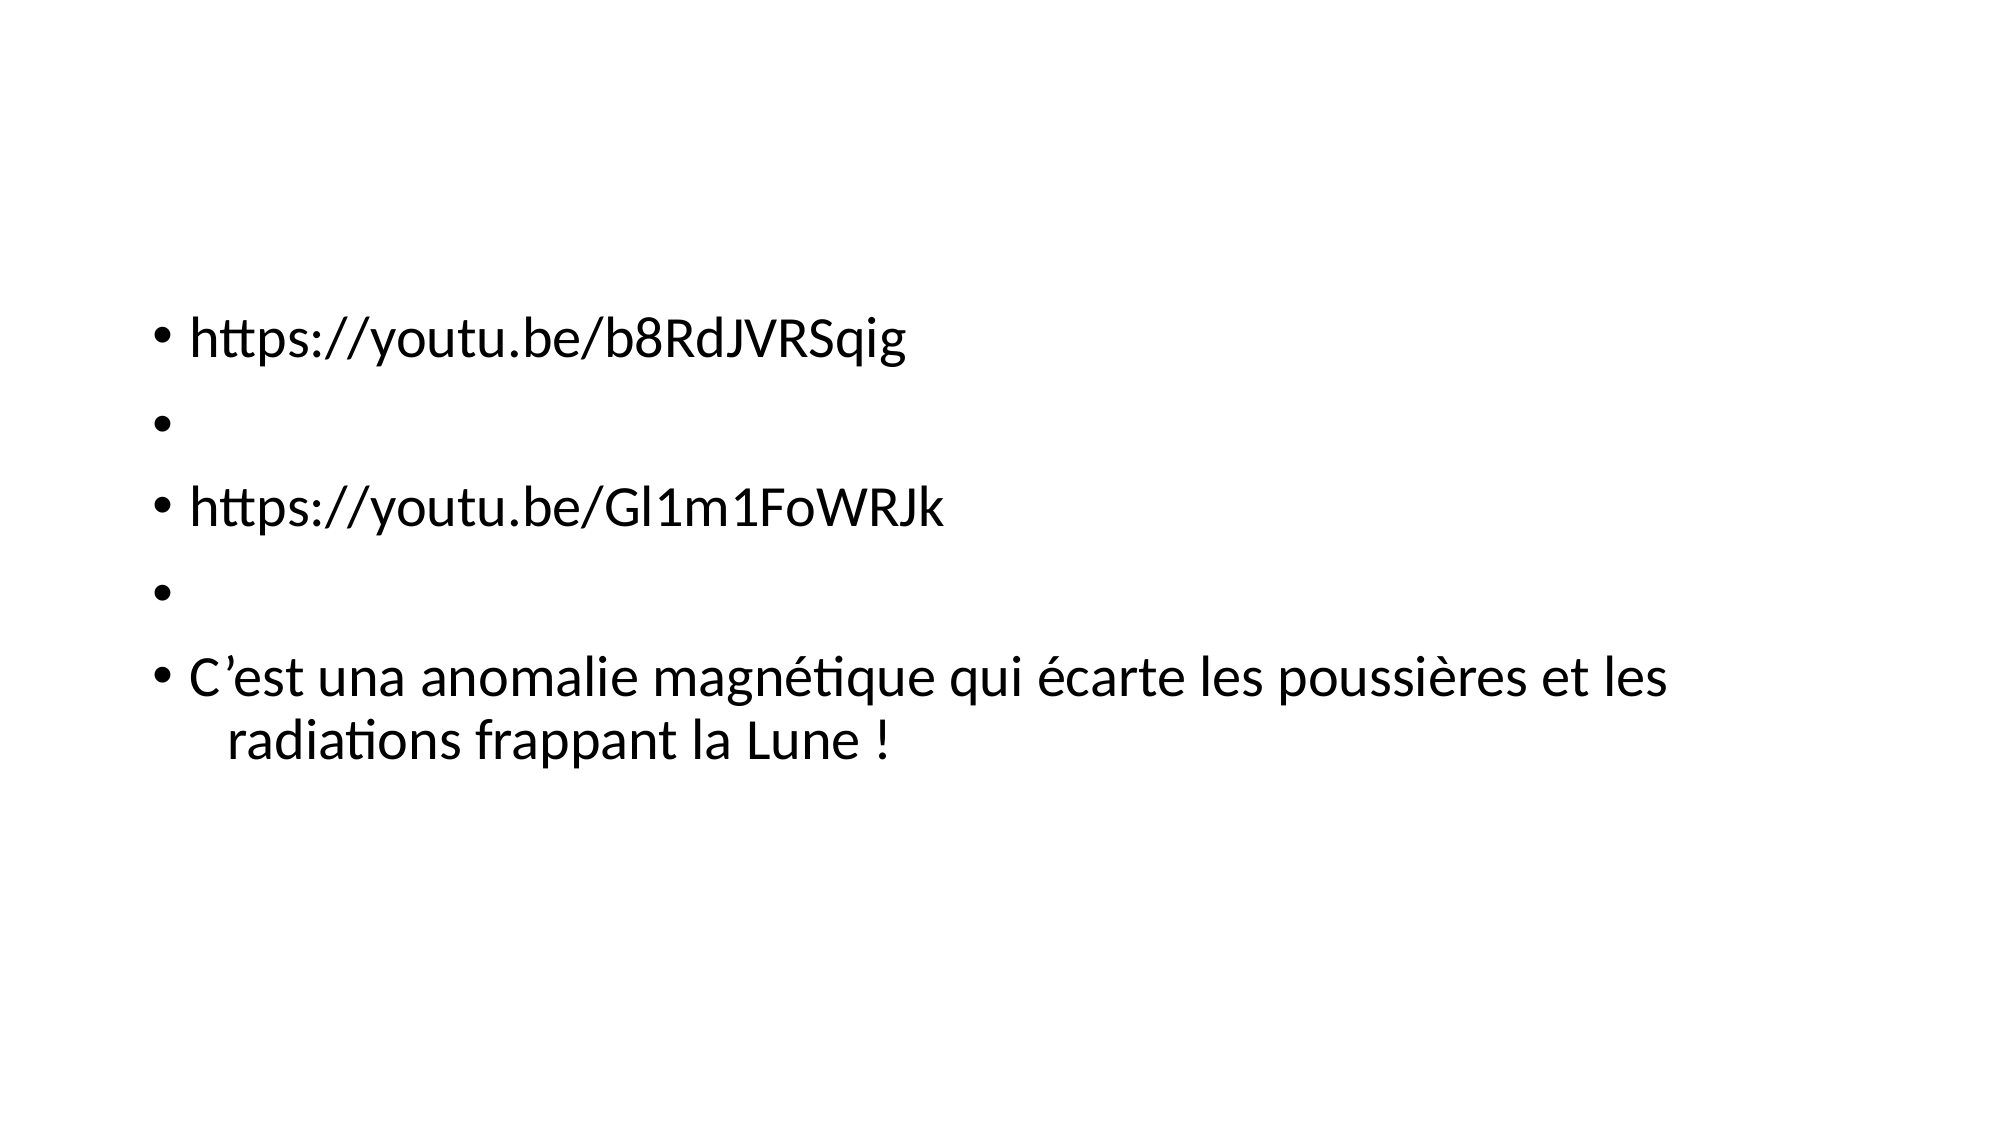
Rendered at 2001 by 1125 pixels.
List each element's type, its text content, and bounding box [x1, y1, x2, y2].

list https://youtu.be/b8RdJVRSqig https://youtu.be/Gl1m1FoWRJk C’est una anomalie magnétique qui écarte les poussières et les radiations frappant la Lune ! [137, 299, 1863, 1014]
